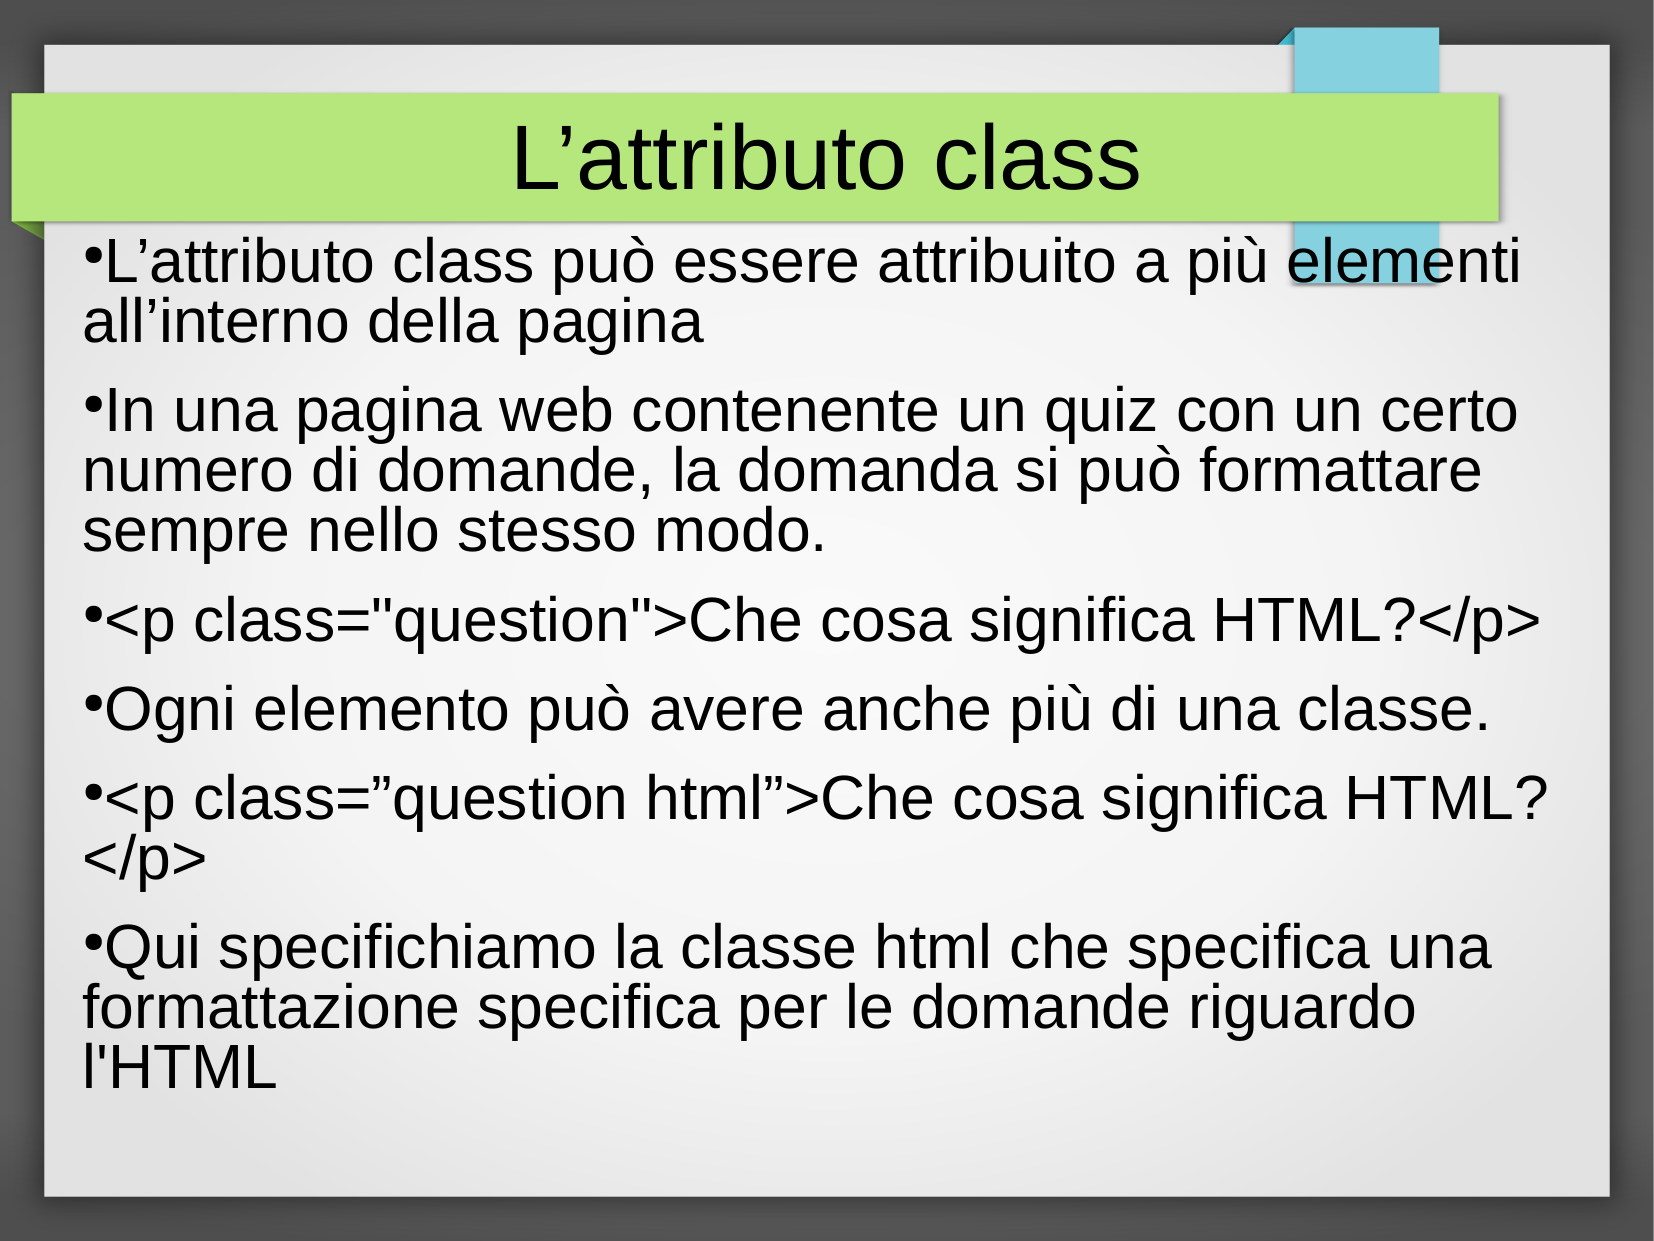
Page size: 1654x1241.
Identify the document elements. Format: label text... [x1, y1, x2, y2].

title L’attributo class [82, 49, 1571, 234]
list L’attributo class può essere attribuito a più elementi all’interno della pagina In una pagina web contenente un quiz con un certo numero di domande, la domanda si può formattare sempre nello stesso modo. <p class="question">Che cosa significa HTML?</p> Ogni elemento può avere anche più di una classe. <p class=”question html”>Che cosa significa HTML?</p> Qui specifichiamo la classe html che specifica una formattazione specifica per le domande riguardo l'HTML [82, 234, 1571, 1156]
picture [0, 0, 1654, 1241]
